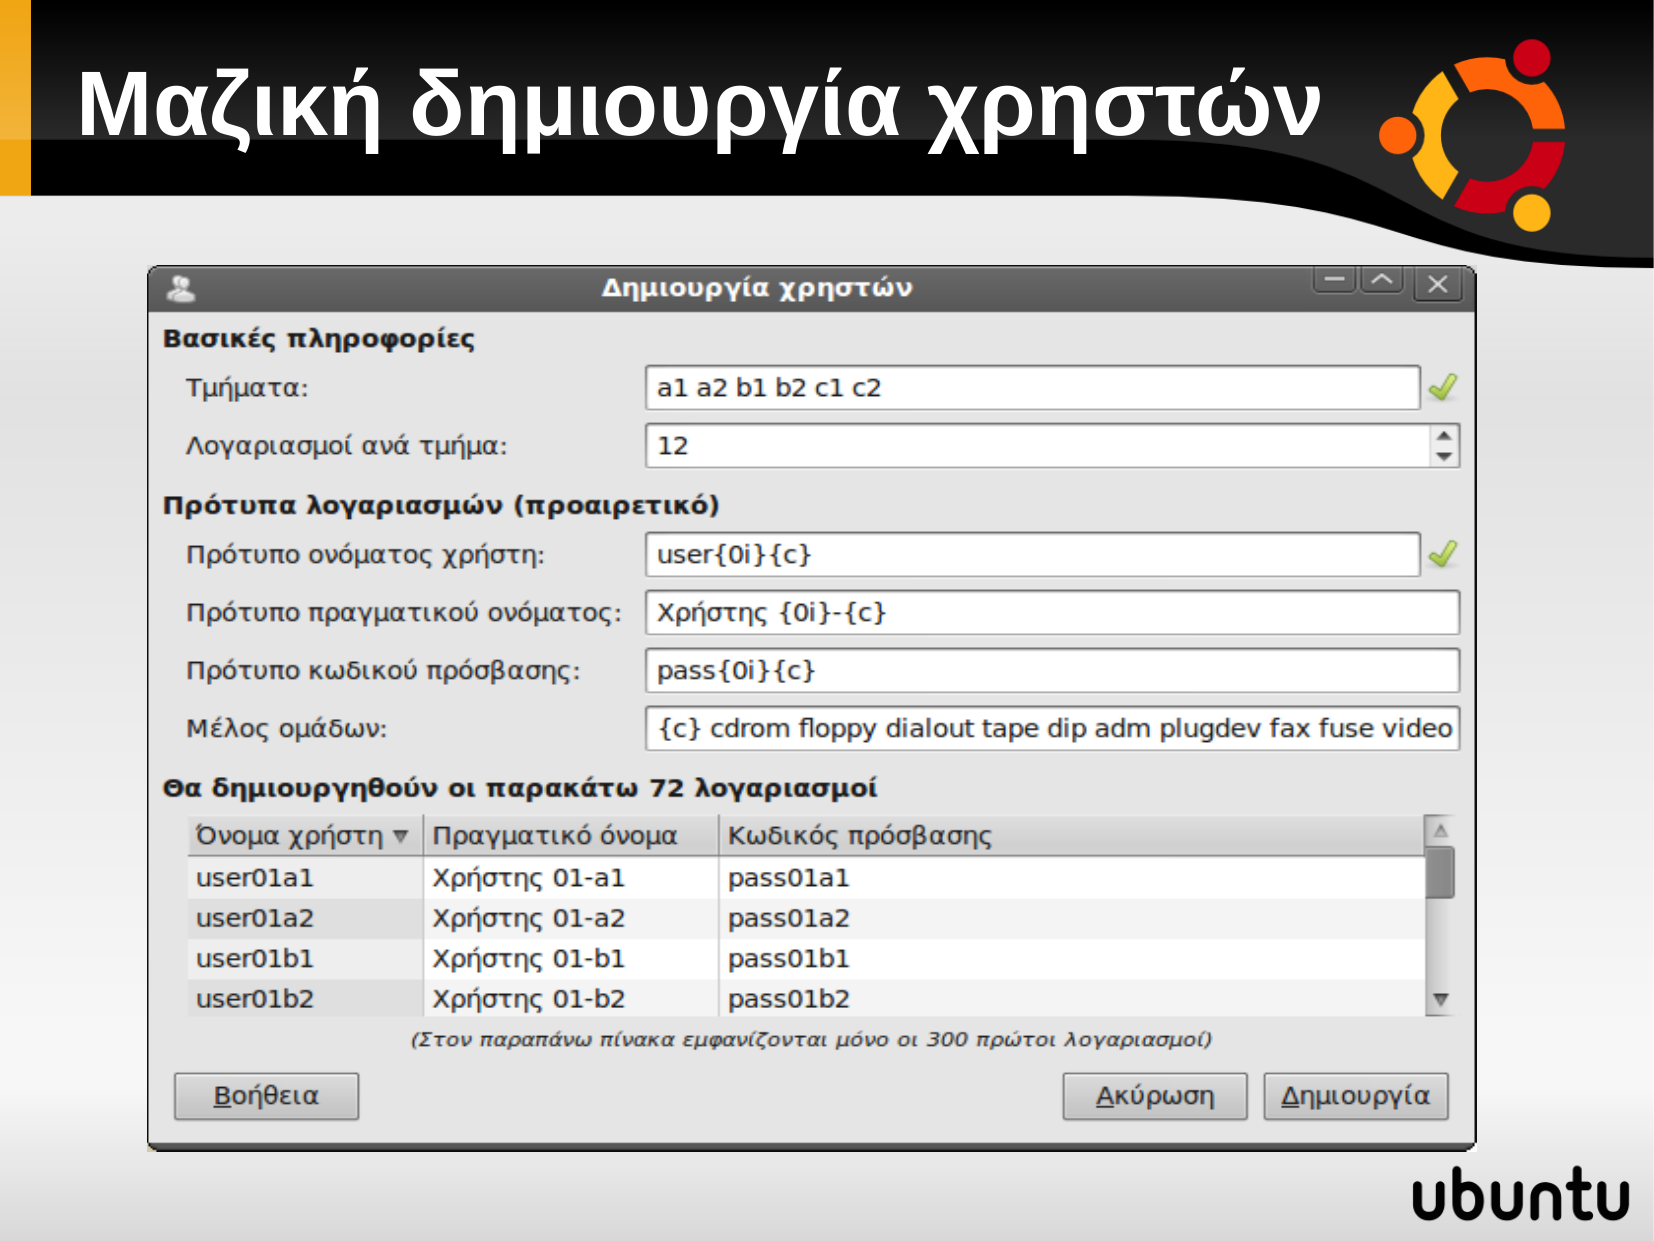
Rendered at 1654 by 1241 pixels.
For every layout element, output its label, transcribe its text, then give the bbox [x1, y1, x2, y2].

picture [0, 0, 1654, 1241]
title Μαζική δημιουργία χρηστών [76, 7, 1565, 200]
